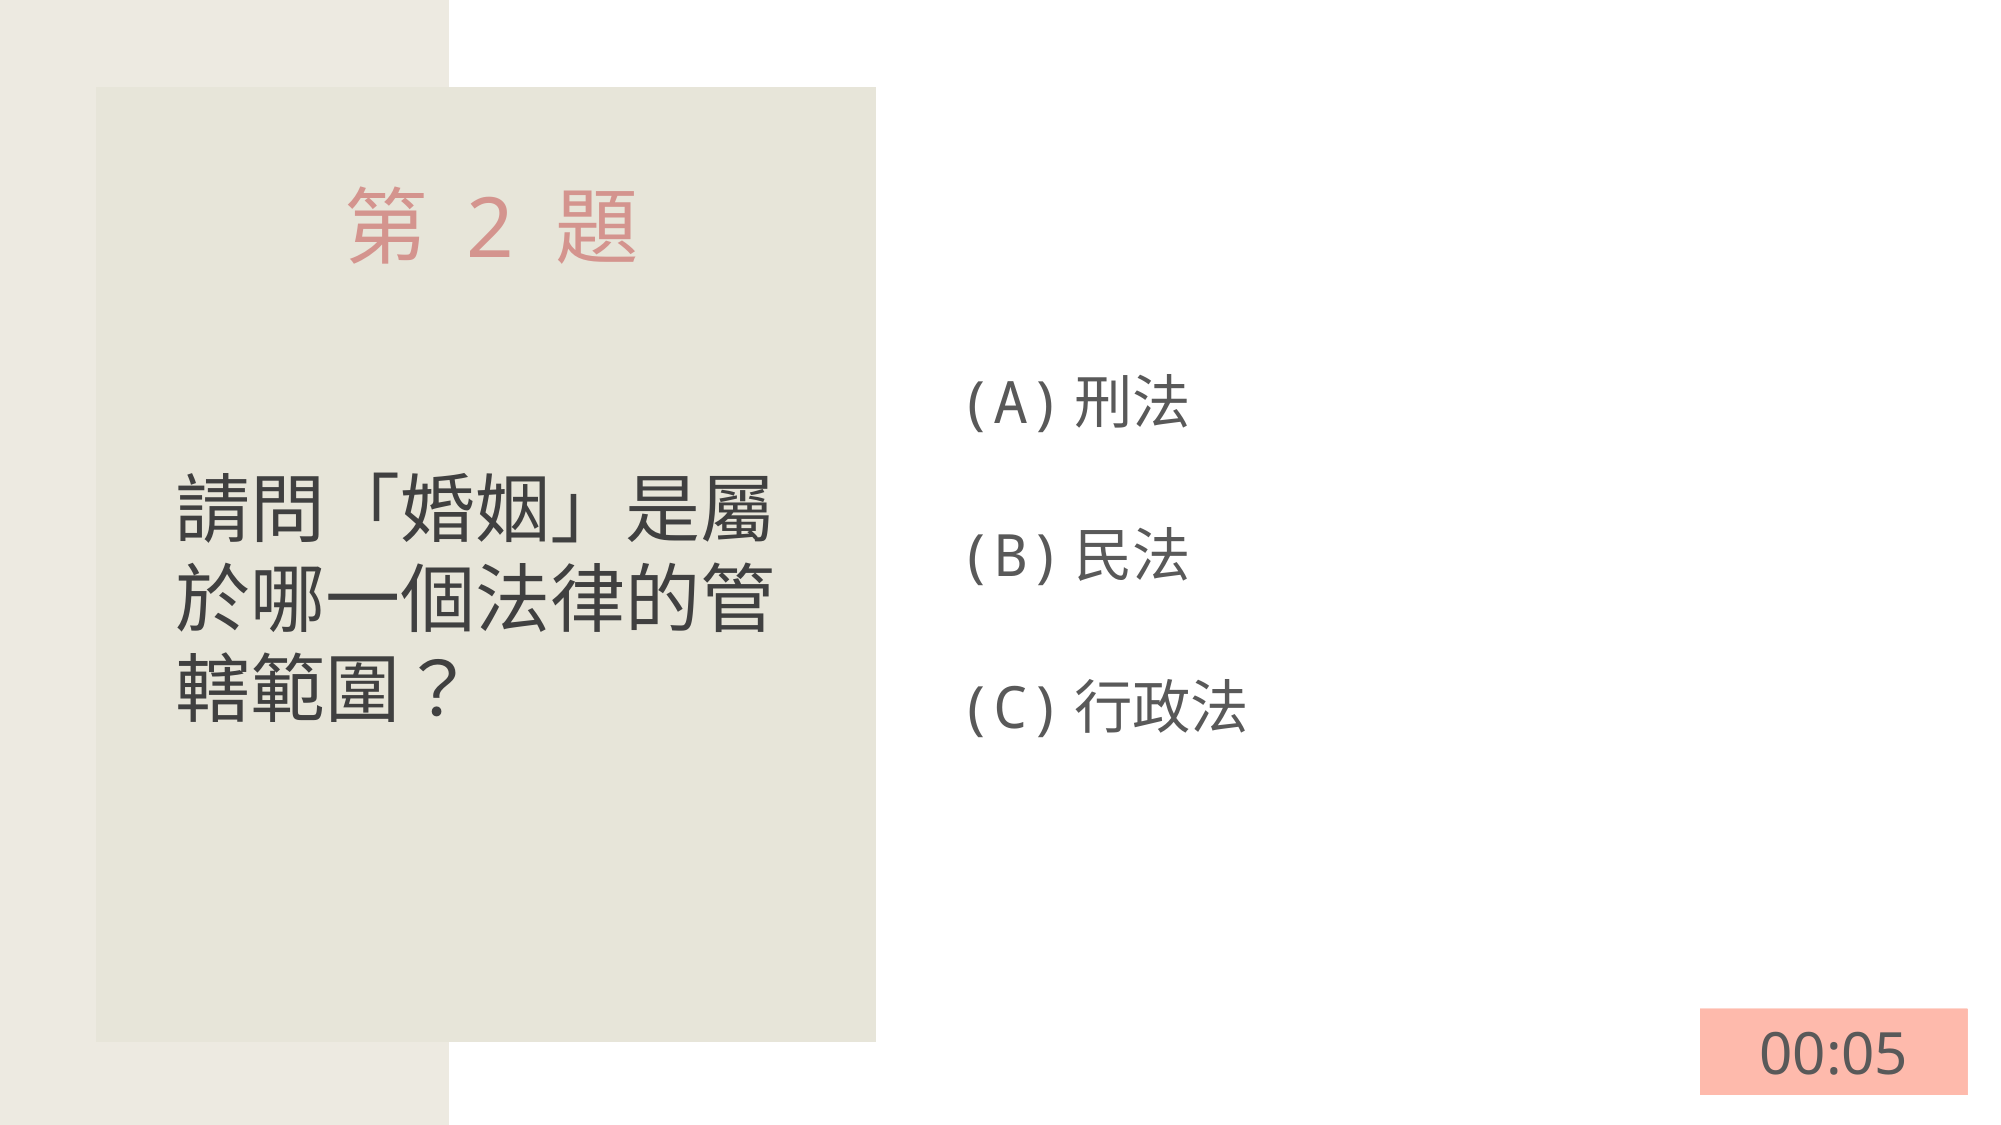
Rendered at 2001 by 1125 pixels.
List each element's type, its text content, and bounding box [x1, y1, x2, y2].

text_box 民法 [1059, 510, 1863, 597]
text_box (B) [943, 510, 1059, 597]
text_box (A) [943, 357, 1059, 444]
text_box 行政法 [1059, 662, 1863, 749]
text_box 刑法 [1059, 357, 1863, 444]
text_box 第 2 題 [285, 165, 698, 282]
text_box (C) [943, 662, 1059, 749]
text_box 00:05 [1700, 1008, 1968, 1095]
text_box 請問「婚姻」是屬於哪一個法律的管轄範圍？ [160, 452, 804, 741]
